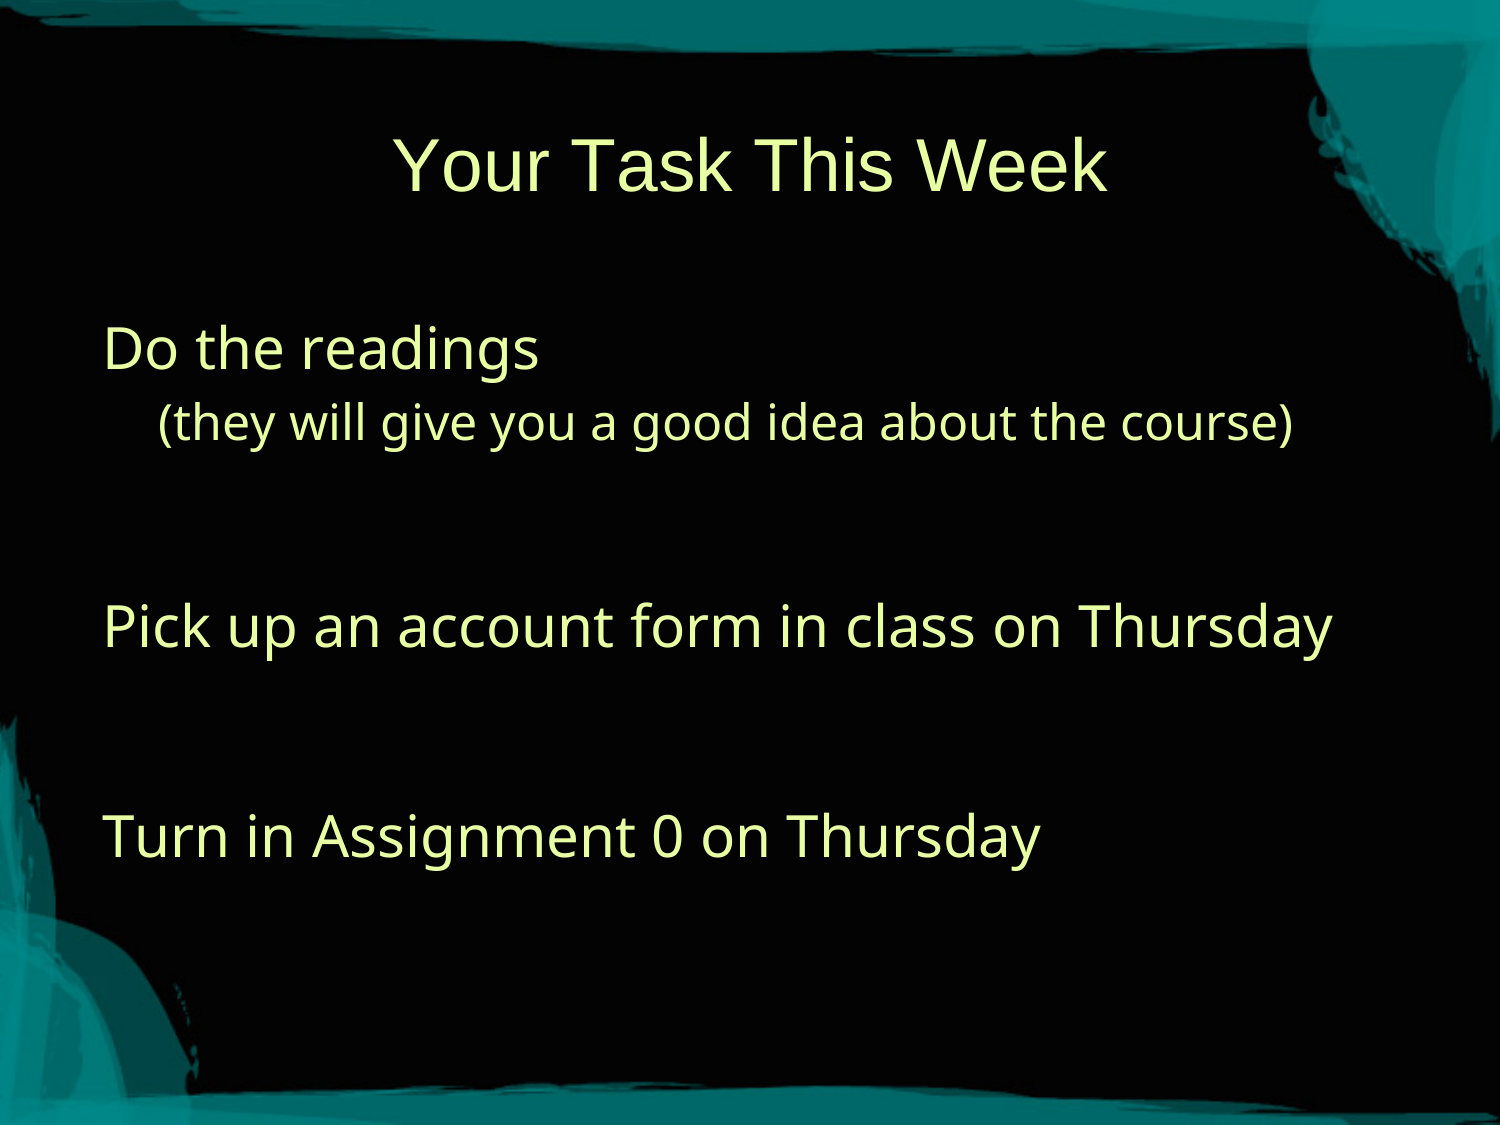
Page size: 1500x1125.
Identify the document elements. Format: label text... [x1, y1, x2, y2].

list Do the readings (they will give you a good idea about the course) Pick up an account form in class on Thursday Turn in Assignment 0 on Thursday [87, 299, 1413, 1026]
title Your Task This Week [87, 69, 1413, 263]
picture [0, 0, 1500, 1125]
